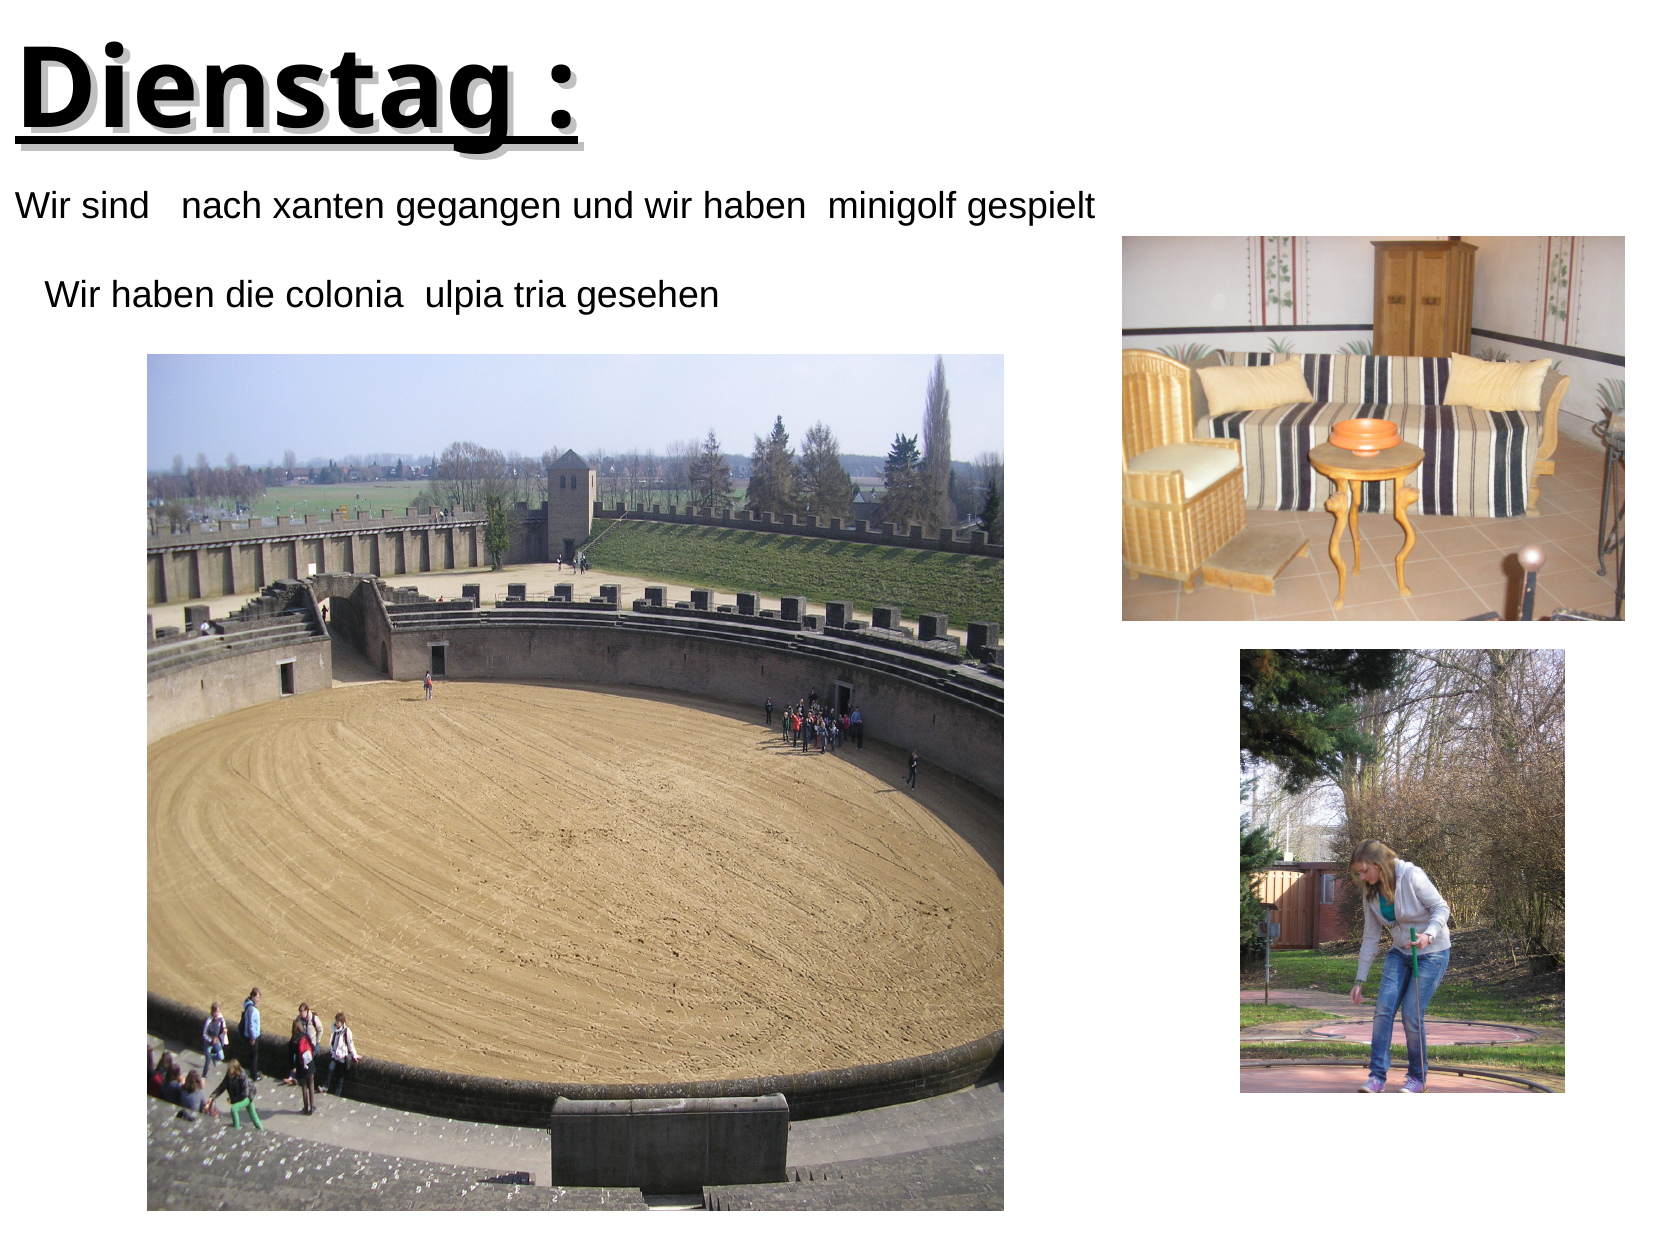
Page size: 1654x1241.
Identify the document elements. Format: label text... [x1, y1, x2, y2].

picture [1122, 236, 1625, 621]
picture [147, 354, 1004, 1211]
text_box Wir sind nach xanten gegangen und wir haben minigolf gespielt [0, 177, 1506, 235]
text_box Wir haben die colonia ulpia tria gesehen [29, 265, 886, 384]
picture [1240, 649, 1565, 1093]
text_box Dienstag : [0, 0, 827, 172]
